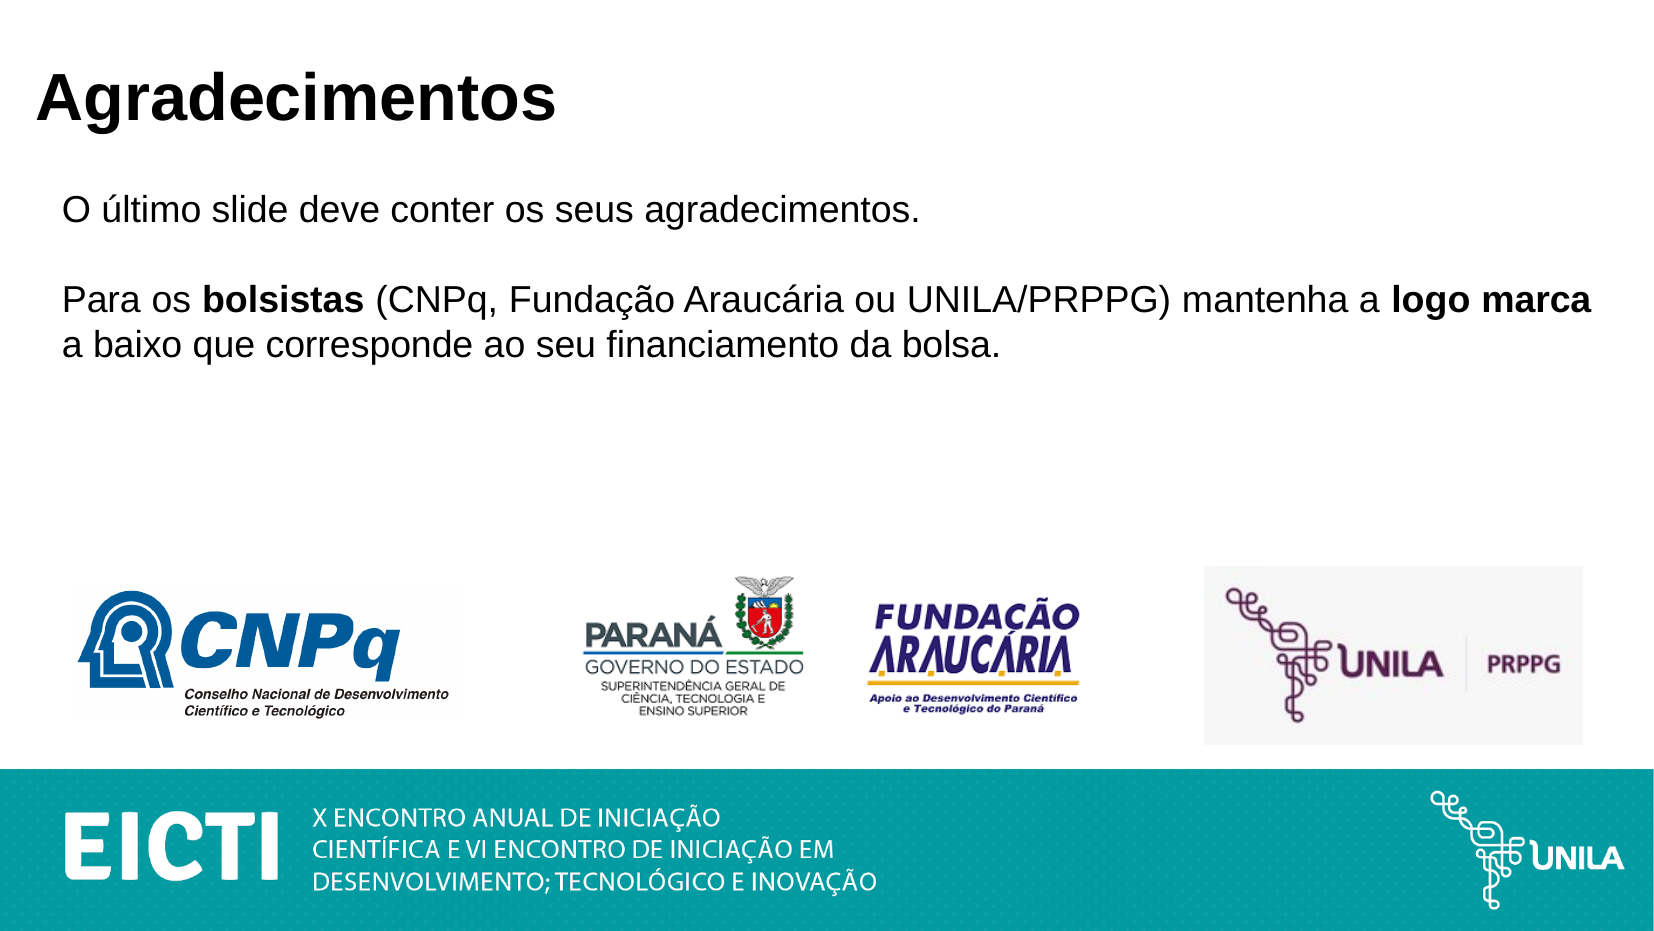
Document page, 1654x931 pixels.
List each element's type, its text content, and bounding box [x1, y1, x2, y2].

text_box Agradecimentos [35, 33, 1311, 154]
picture [0, 0, 1654, 931]
text_box O último slide deve conter os seus agradecimentos. Para os bolsistas (CNPq, Fundação Araucária ou UNILA/PRPPG) mantenha a logo marca a baixo que corresponde ao seu financiamento da bolsa. [47, 177, 1607, 360]
